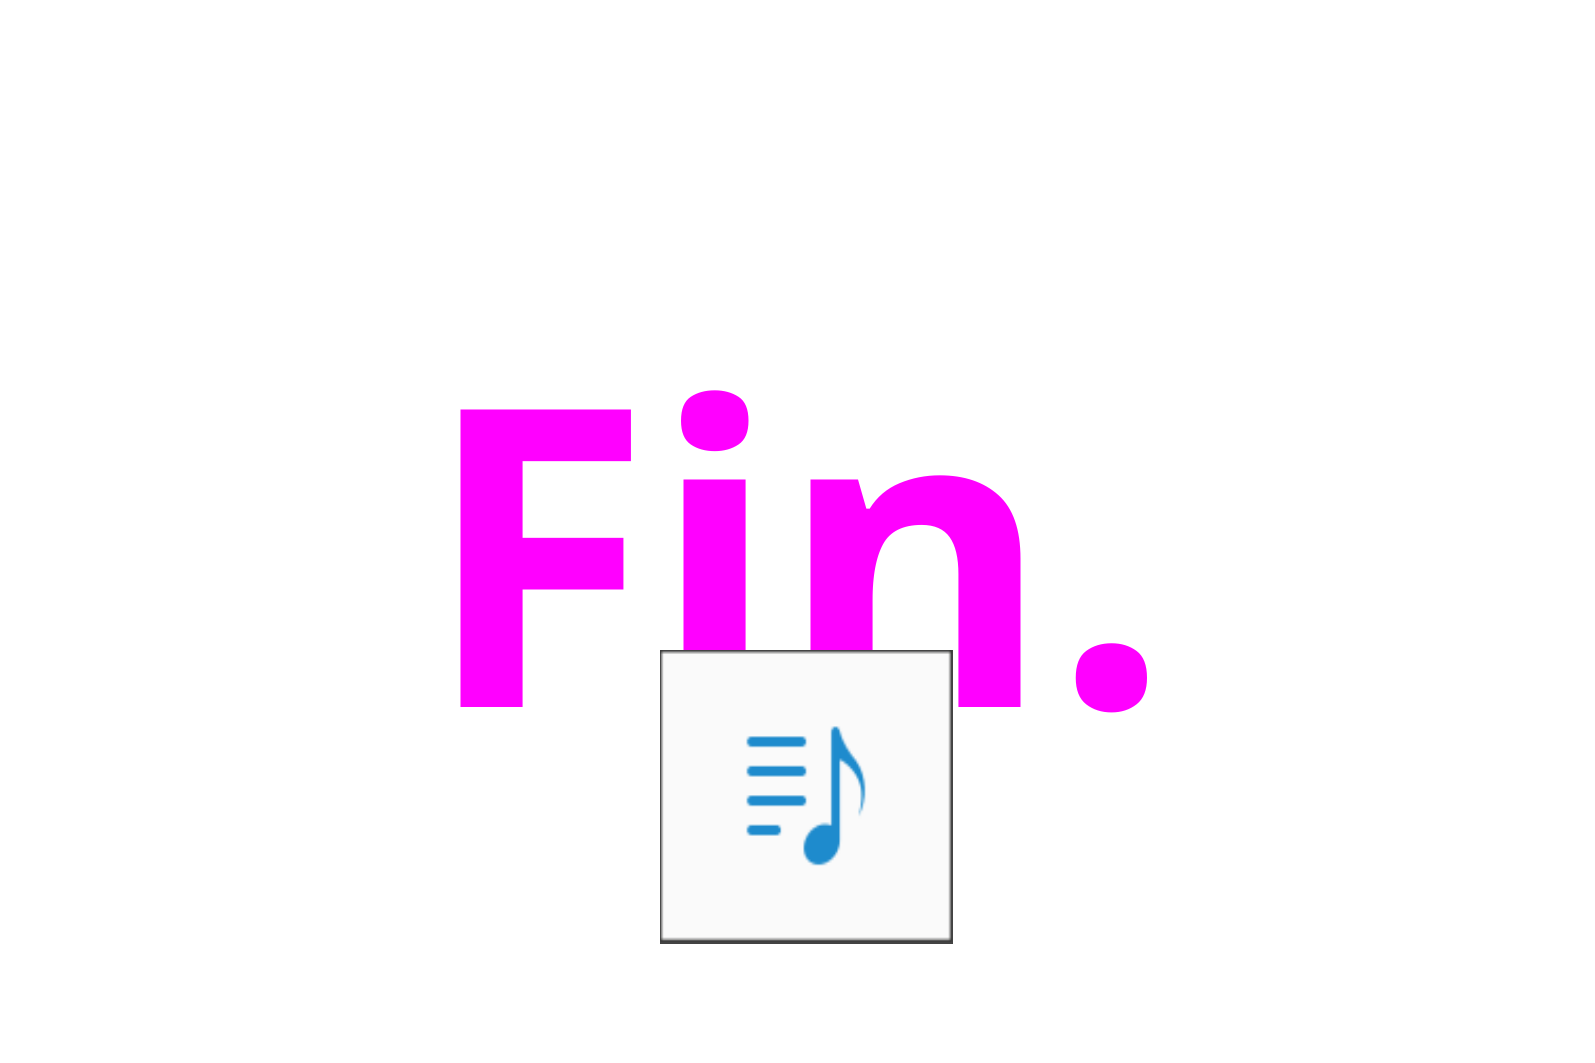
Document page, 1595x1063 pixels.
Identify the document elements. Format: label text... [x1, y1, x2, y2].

text_box [658, 649, 955, 945]
subtitle Fin. [0, 0, 1595, 1063]
